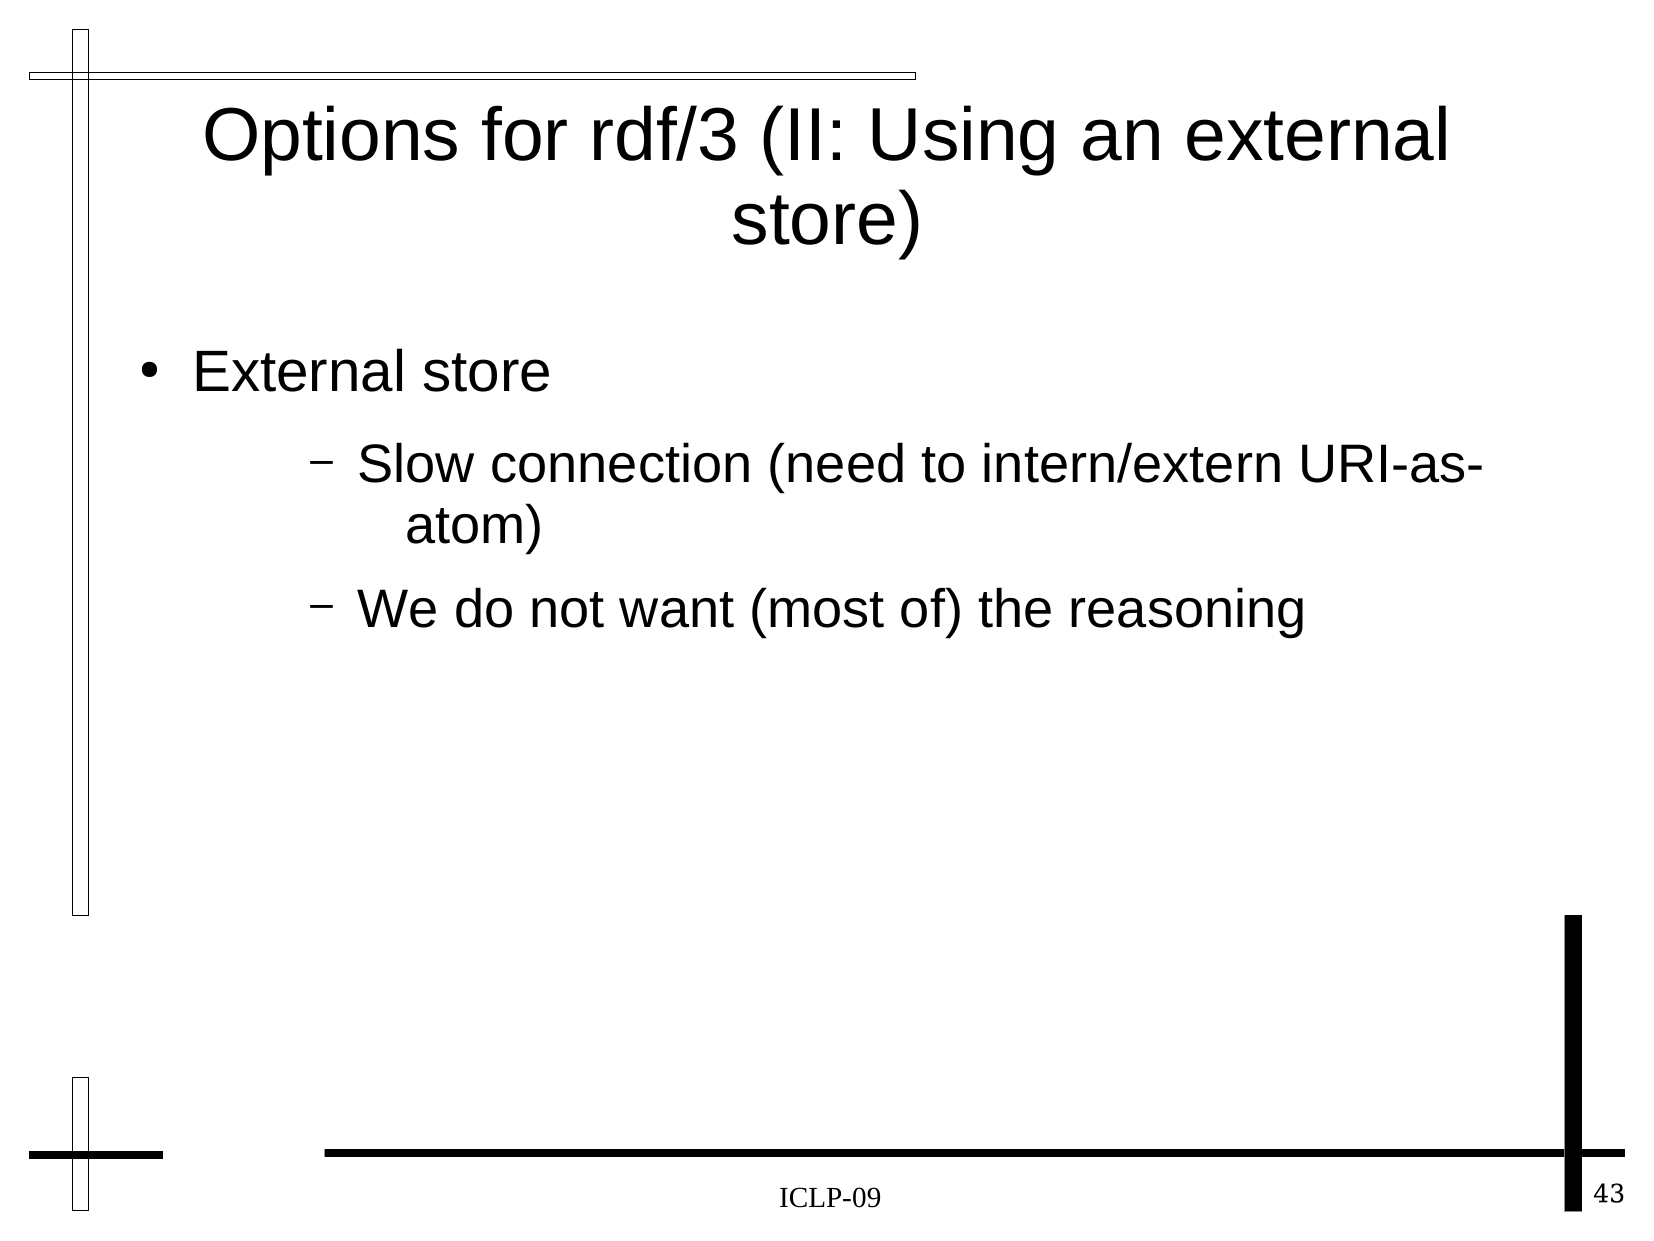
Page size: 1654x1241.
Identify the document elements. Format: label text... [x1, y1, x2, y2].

list External store Slow connection (need to intern/extern URI-as-atom) We do not want (most of) the reasoning [121, 338, 1534, 1127]
title Options for rdf/3 (II: Using an external store) [121, 88, 1534, 266]
